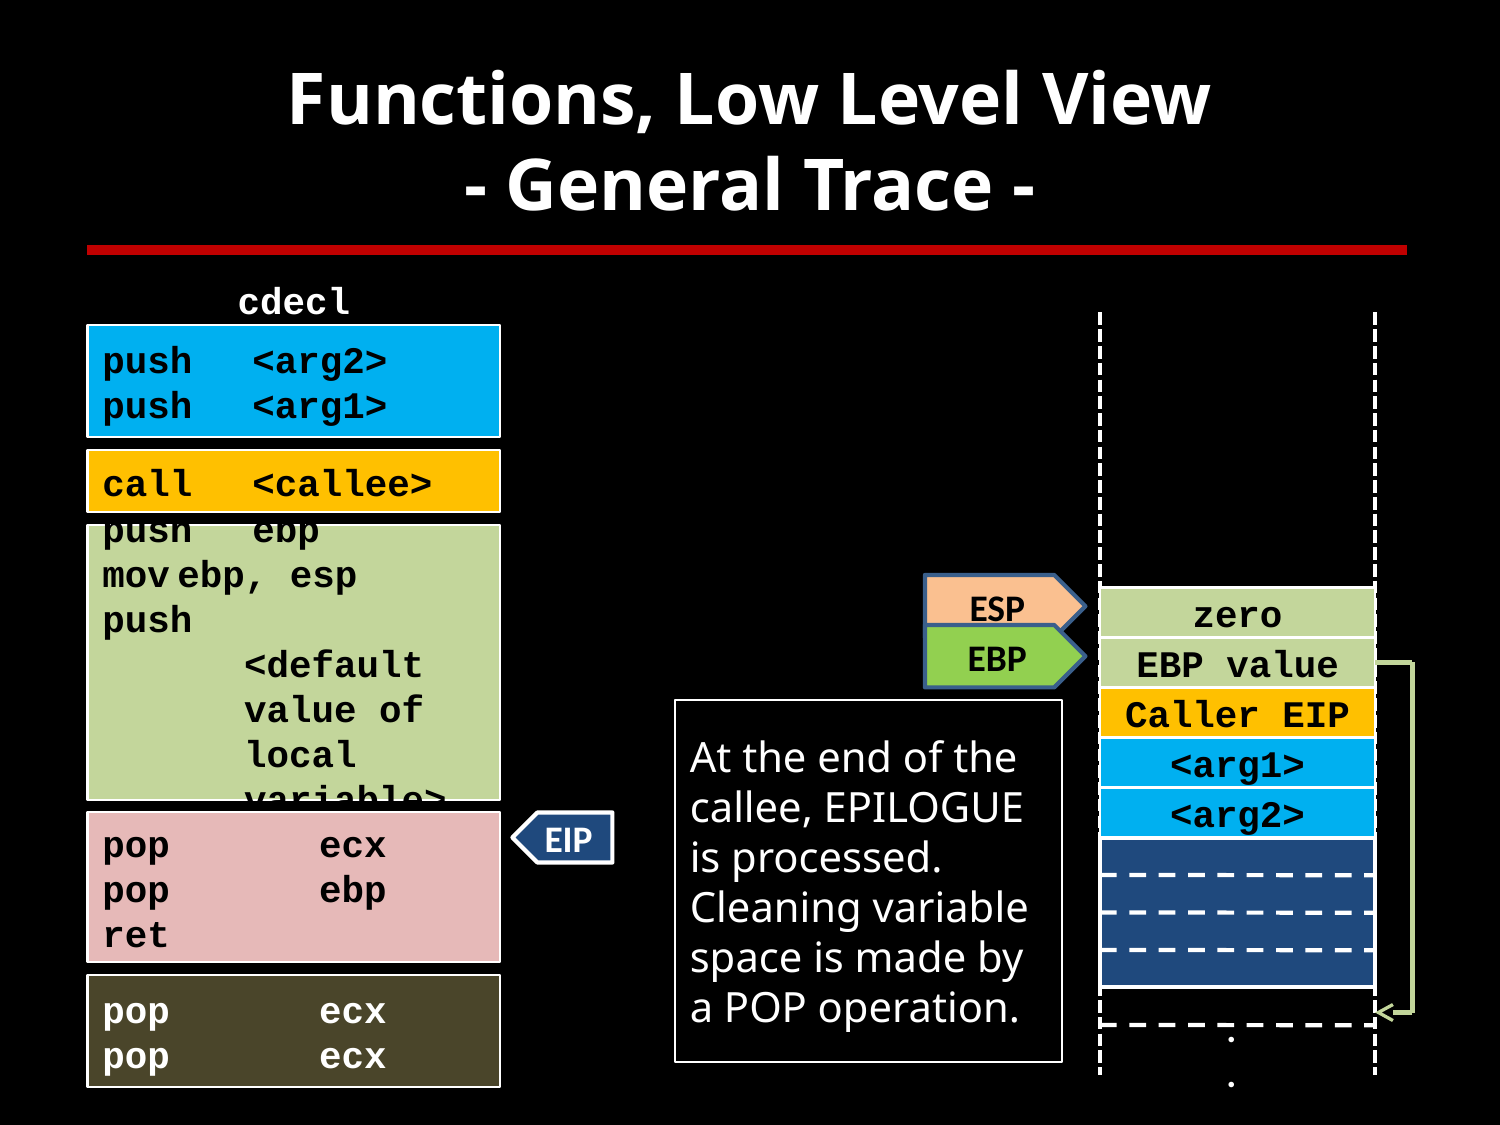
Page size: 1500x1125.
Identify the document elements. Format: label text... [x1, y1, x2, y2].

text_box push <arg2> push <arg1> [87, 325, 500, 438]
text_box <arg1> [1100, 738, 1375, 788]
text_box . . [1087, 1012, 1375, 1088]
text_box EBP value [1100, 638, 1375, 688]
text_box ESP [924, 574, 1086, 631]
text_box Caller EIP [1100, 688, 1375, 738]
text_box pop ecx pop ebp ret [87, 812, 500, 963]
text_box EBP [924, 624, 1086, 688]
text_box call <callee> [87, 449, 500, 513]
text_box cdecl [87, 275, 500, 325]
title Functions, Low Level View - General Trace - [75, 45, 1425, 233]
text_box EIP [512, 812, 613, 863]
text_box zero [1100, 587, 1375, 638]
text_box push ebp mov ebp, esp push <default value of local variable> [87, 525, 500, 800]
text_box At the end of the callee, EPILOGUE is processed. Cleaning variable space is made by a POP operation. [674, 699, 1063, 1063]
text_box [1100, 838, 1375, 988]
text_box <arg2> [1100, 788, 1375, 838]
text_box pop ecx pop ecx [87, 975, 500, 1088]
